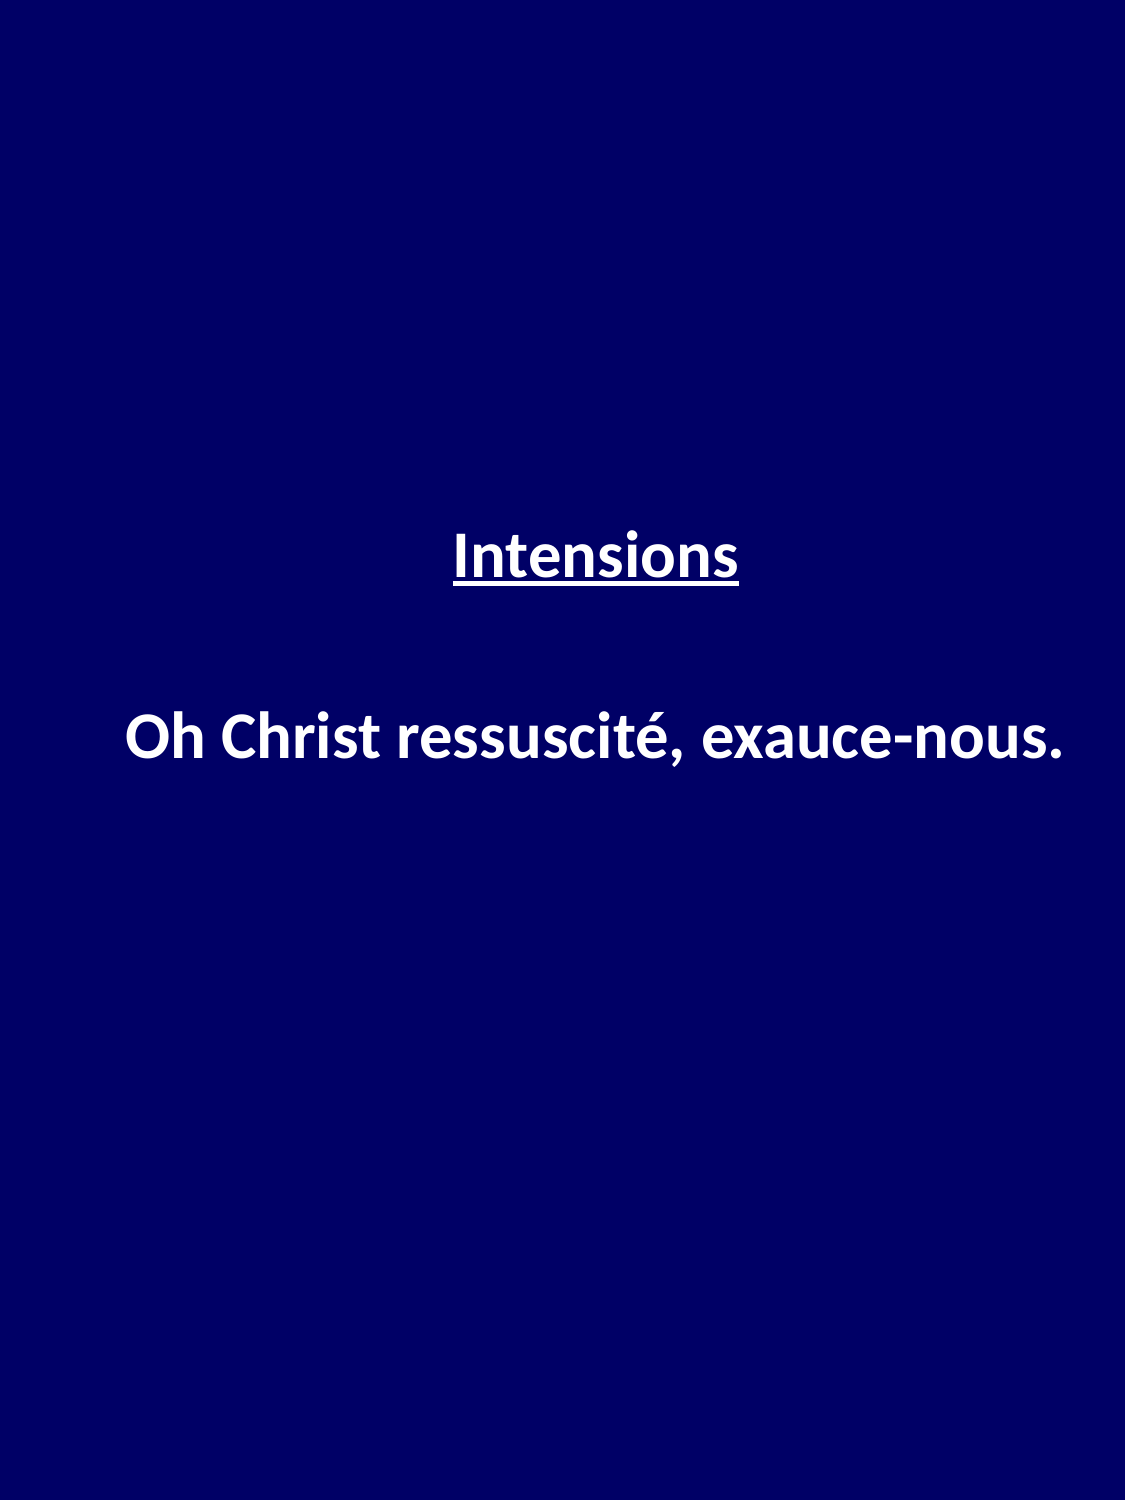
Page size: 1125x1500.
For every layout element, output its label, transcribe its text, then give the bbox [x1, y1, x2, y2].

text_box Intensions Oh Christ ressuscité, exauce-nous. [46, 494, 1125, 938]
